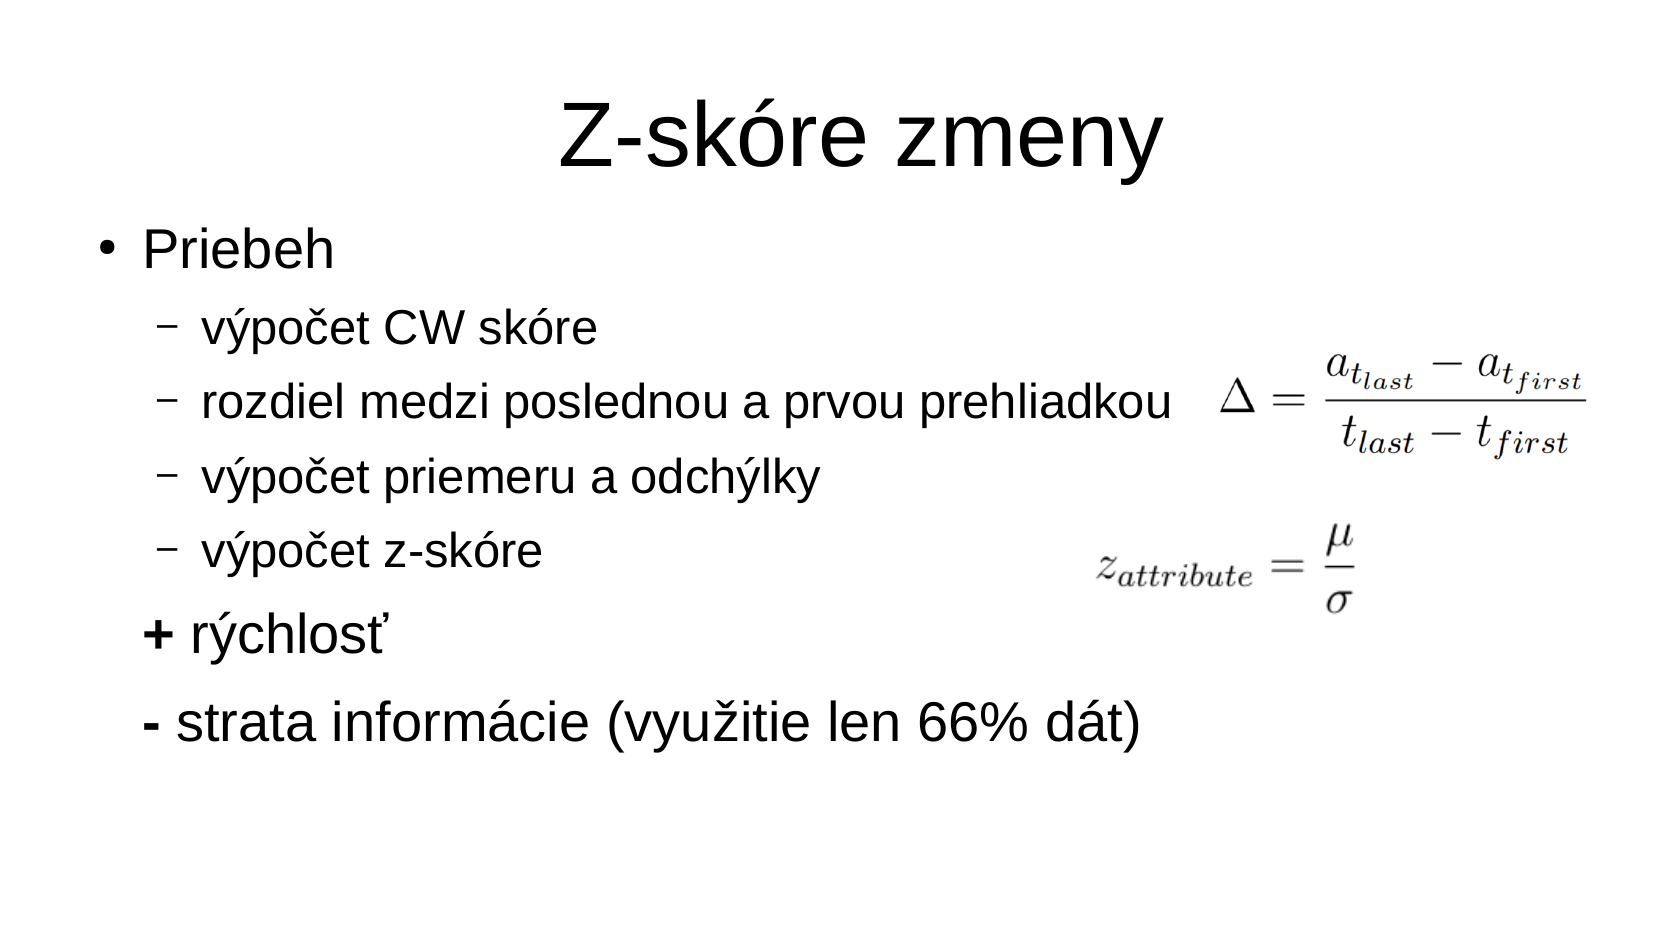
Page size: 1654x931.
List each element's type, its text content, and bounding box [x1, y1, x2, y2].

title Z-skóre zmeny [118, 57, 1607, 213]
list Priebeh výpočet CW skóre rozdiel medzi poslednou a prvou prehliadkou výpočet priemeru a odchýlky výpočet z-skóre + rýchlosť - strata informácie (využitie len 66% dát) [82, 217, 1571, 758]
picture [1054, 515, 1430, 638]
picture [1204, 337, 1629, 473]
